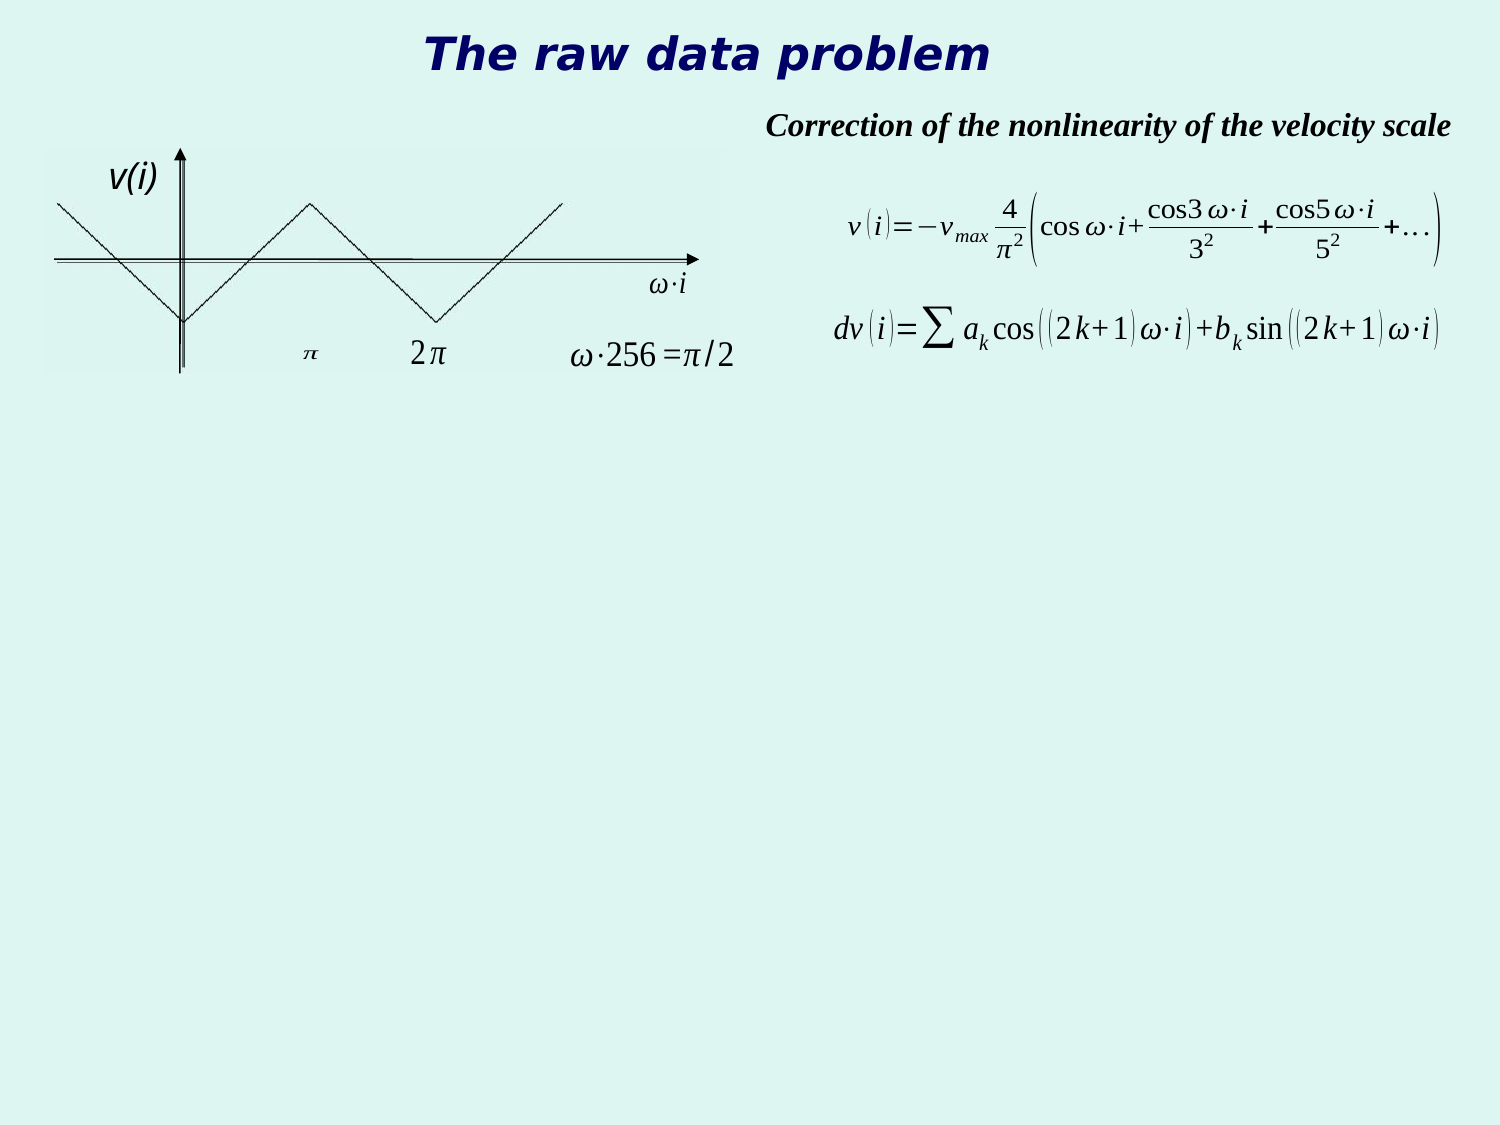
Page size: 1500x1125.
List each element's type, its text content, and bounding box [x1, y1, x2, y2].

chart [402, 333, 460, 374]
chart [825, 305, 1450, 355]
picture [181, 148, 727, 374]
chart [642, 265, 697, 301]
chart [840, 189, 1451, 269]
text_box Correction of the nonlinearity of the velocity scale [749, 95, 1477, 191]
picture [45, 148, 179, 374]
chart [295, 343, 332, 365]
text_box The raw data problem [407, 17, 1064, 88]
text_box v(i) [93, 144, 189, 205]
chart [561, 334, 746, 376]
